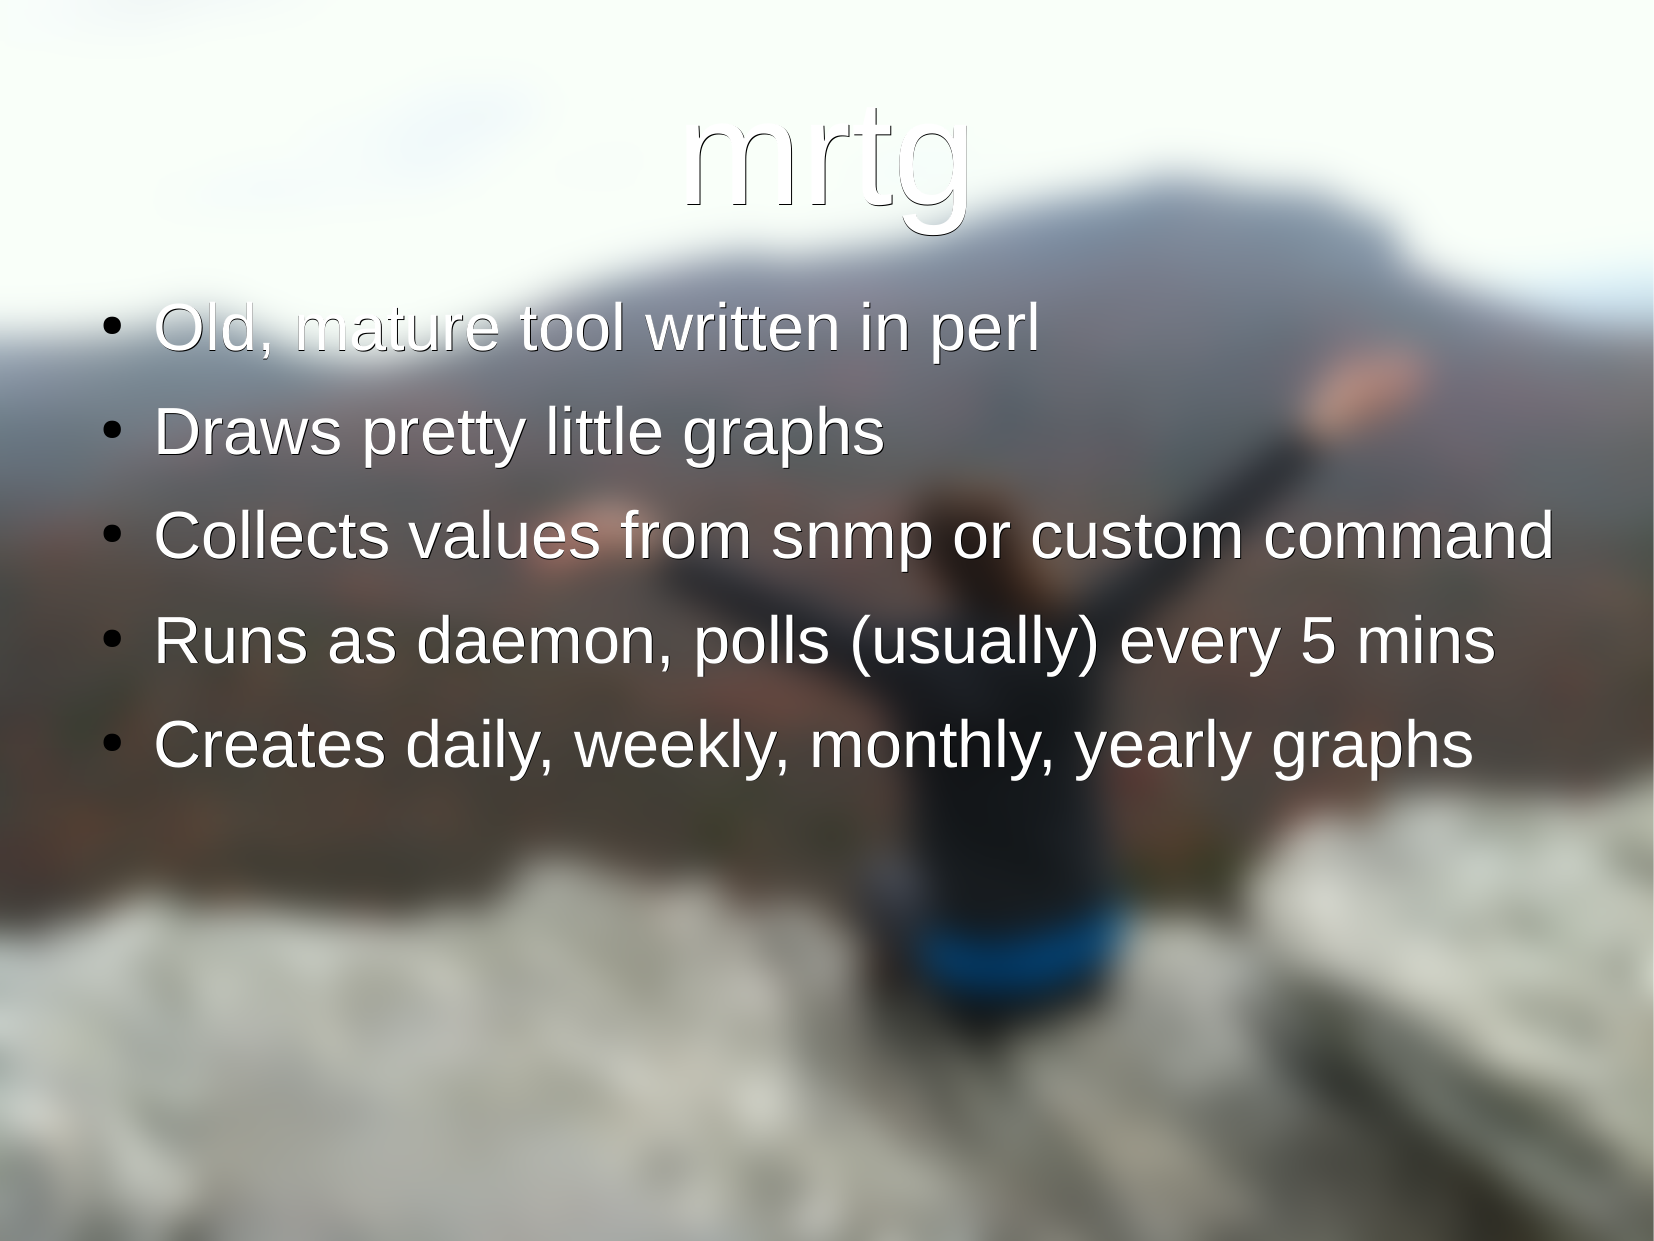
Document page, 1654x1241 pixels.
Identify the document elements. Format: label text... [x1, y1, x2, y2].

title mrtg [82, 49, 1571, 257]
list Old, mature tool written in perl Draws pretty little graphs Collects values from snmp or custom command Runs as daemon, polls (usually) every 5 mins Creates daily, weekly, monthly, yearly graphs [82, 290, 1571, 1010]
picture [0, 0, 1654, 1241]
